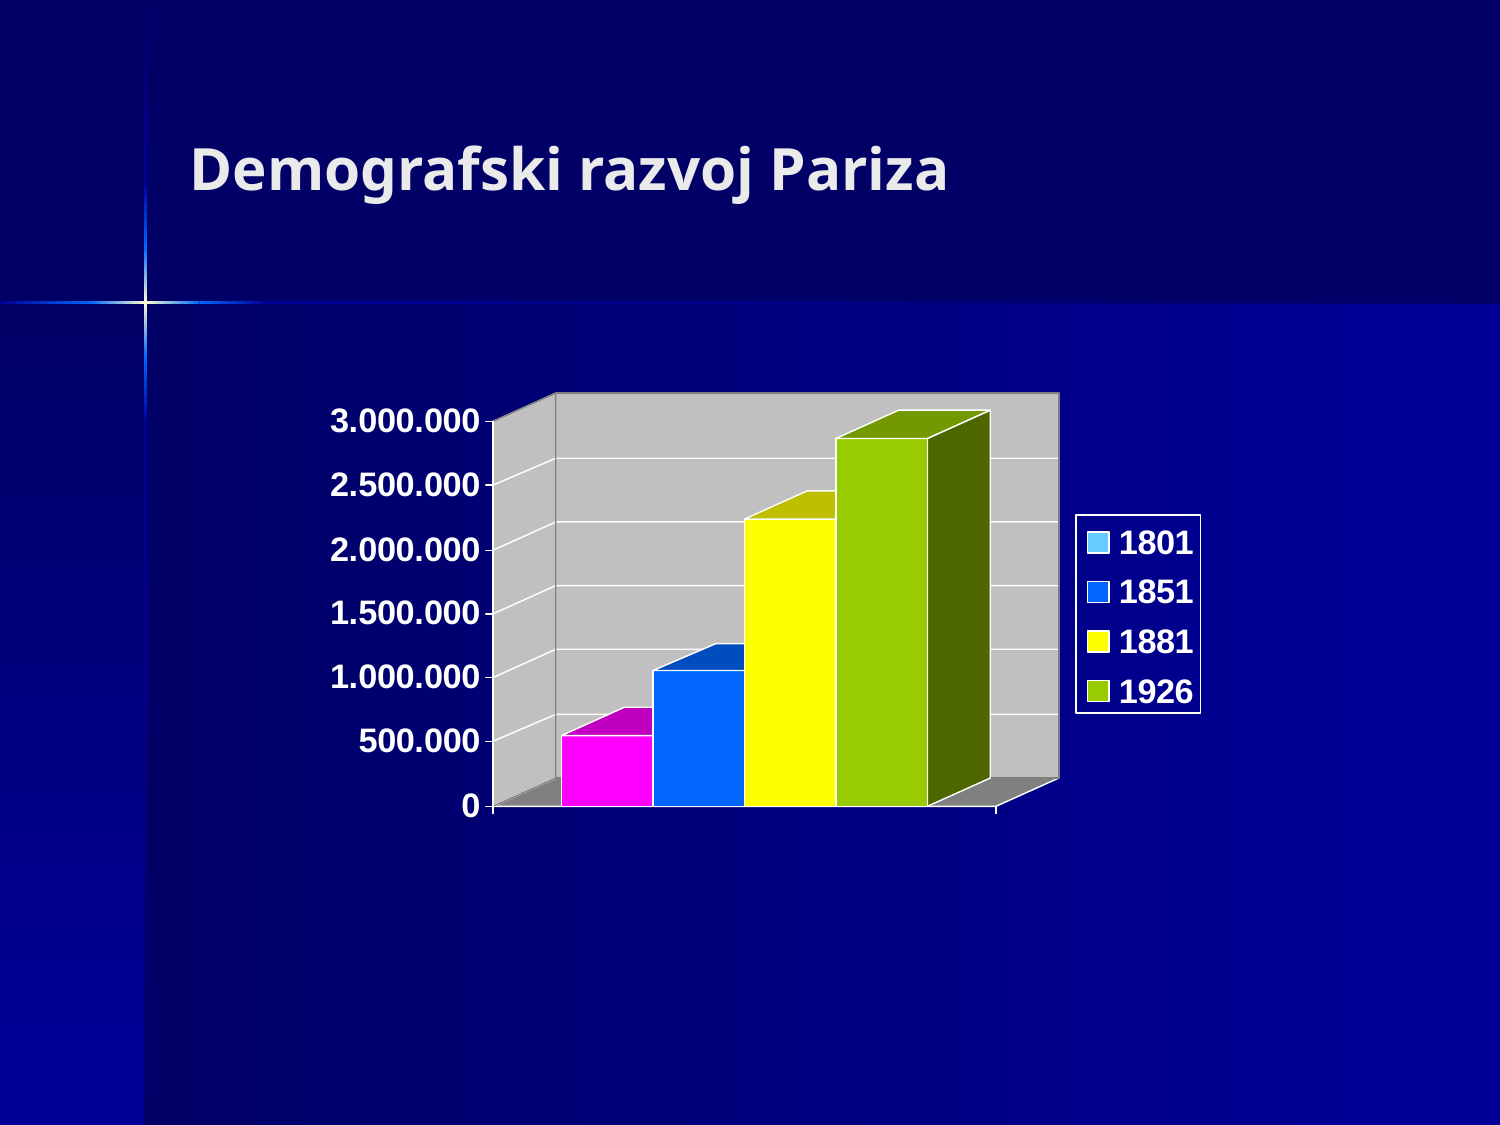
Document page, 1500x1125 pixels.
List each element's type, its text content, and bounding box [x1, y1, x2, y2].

picture [300, 312, 1215, 917]
chart [301, 314, 1217, 921]
title Demografski razvoj Pariza [174, 50, 1413, 285]
